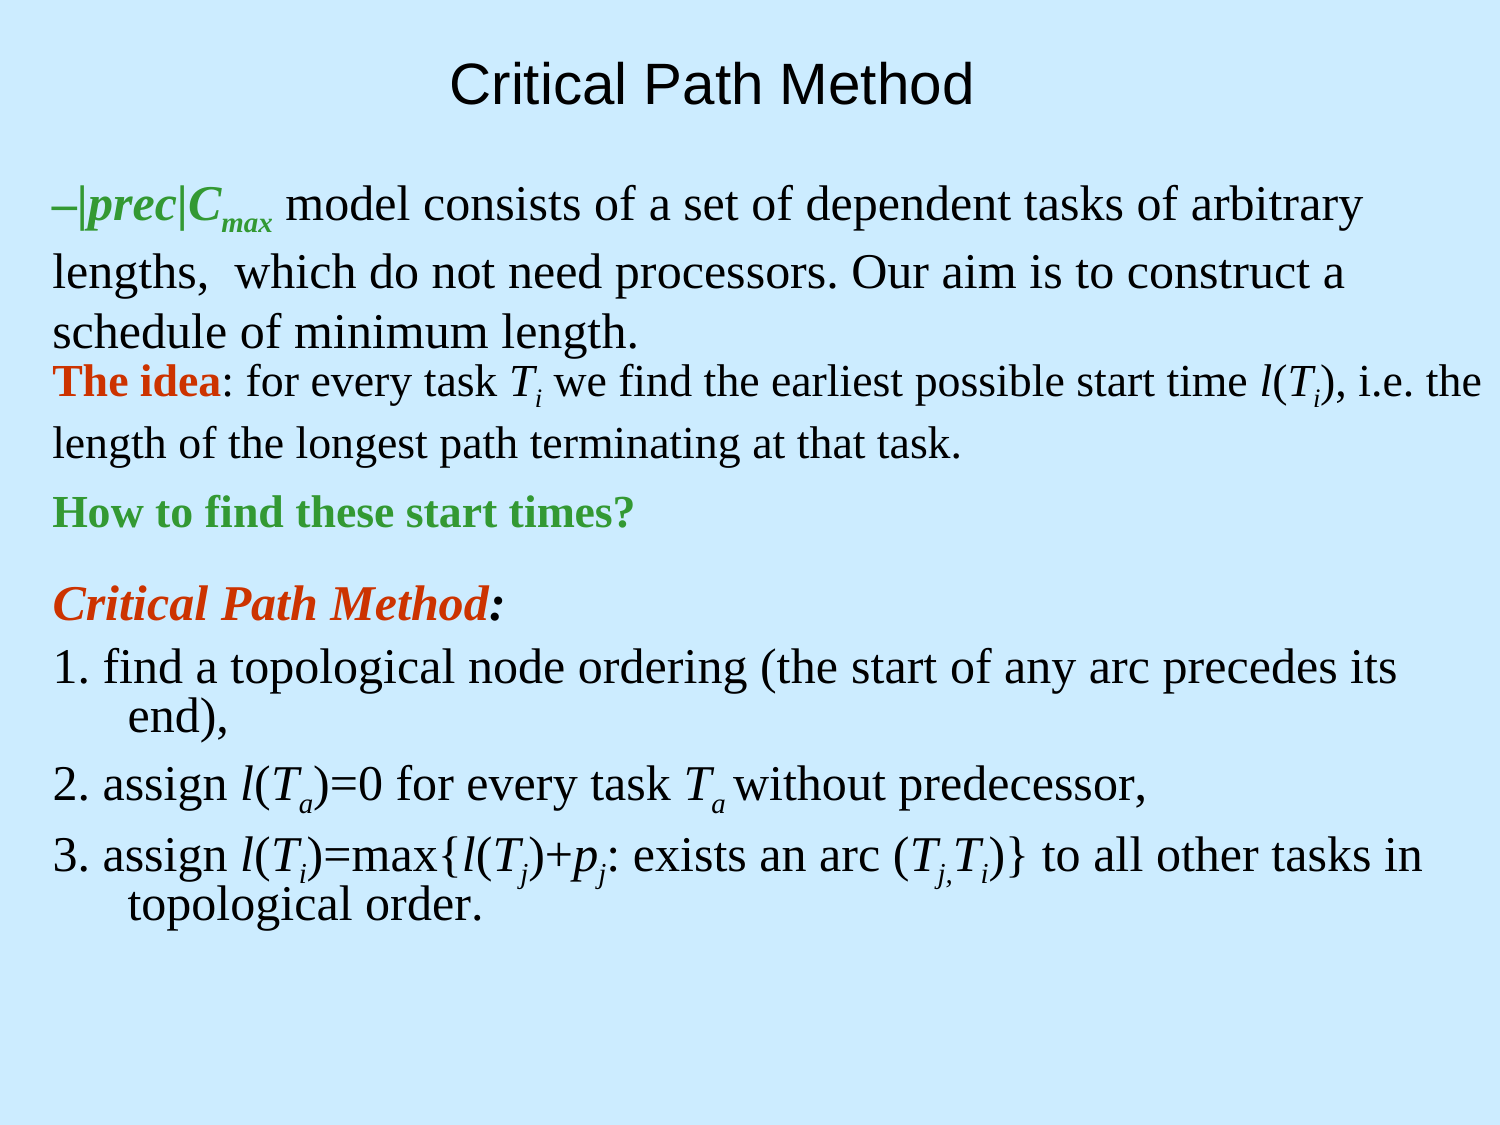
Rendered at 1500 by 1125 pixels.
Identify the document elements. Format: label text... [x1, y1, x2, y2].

text_box –|prec|Cmax model consists of a set of dependent tasks of arbitrary lengths, which do not need processors. Our aim is to construct a schedule of minimum length. [37, 162, 1500, 342]
text_box The idea: for every task Ti we find the earliest possible start time l(Ti), i.e. the length of the longest path terminating at that task. How to find these start times? [37, 342, 1500, 545]
text_box Critical Path Method: 1. find a topological node ordering (the start of any arc precedes its end), 2. assign l(Ta)=0 for every task Ta without predecessor, 3. assign l(Ti)=max{l(Tj)+pj: exists an arc (Tj,Ti)} to all other tasks in topological order. [37, 562, 1500, 938]
title Critical Path Method [0, 0, 1463, 175]
